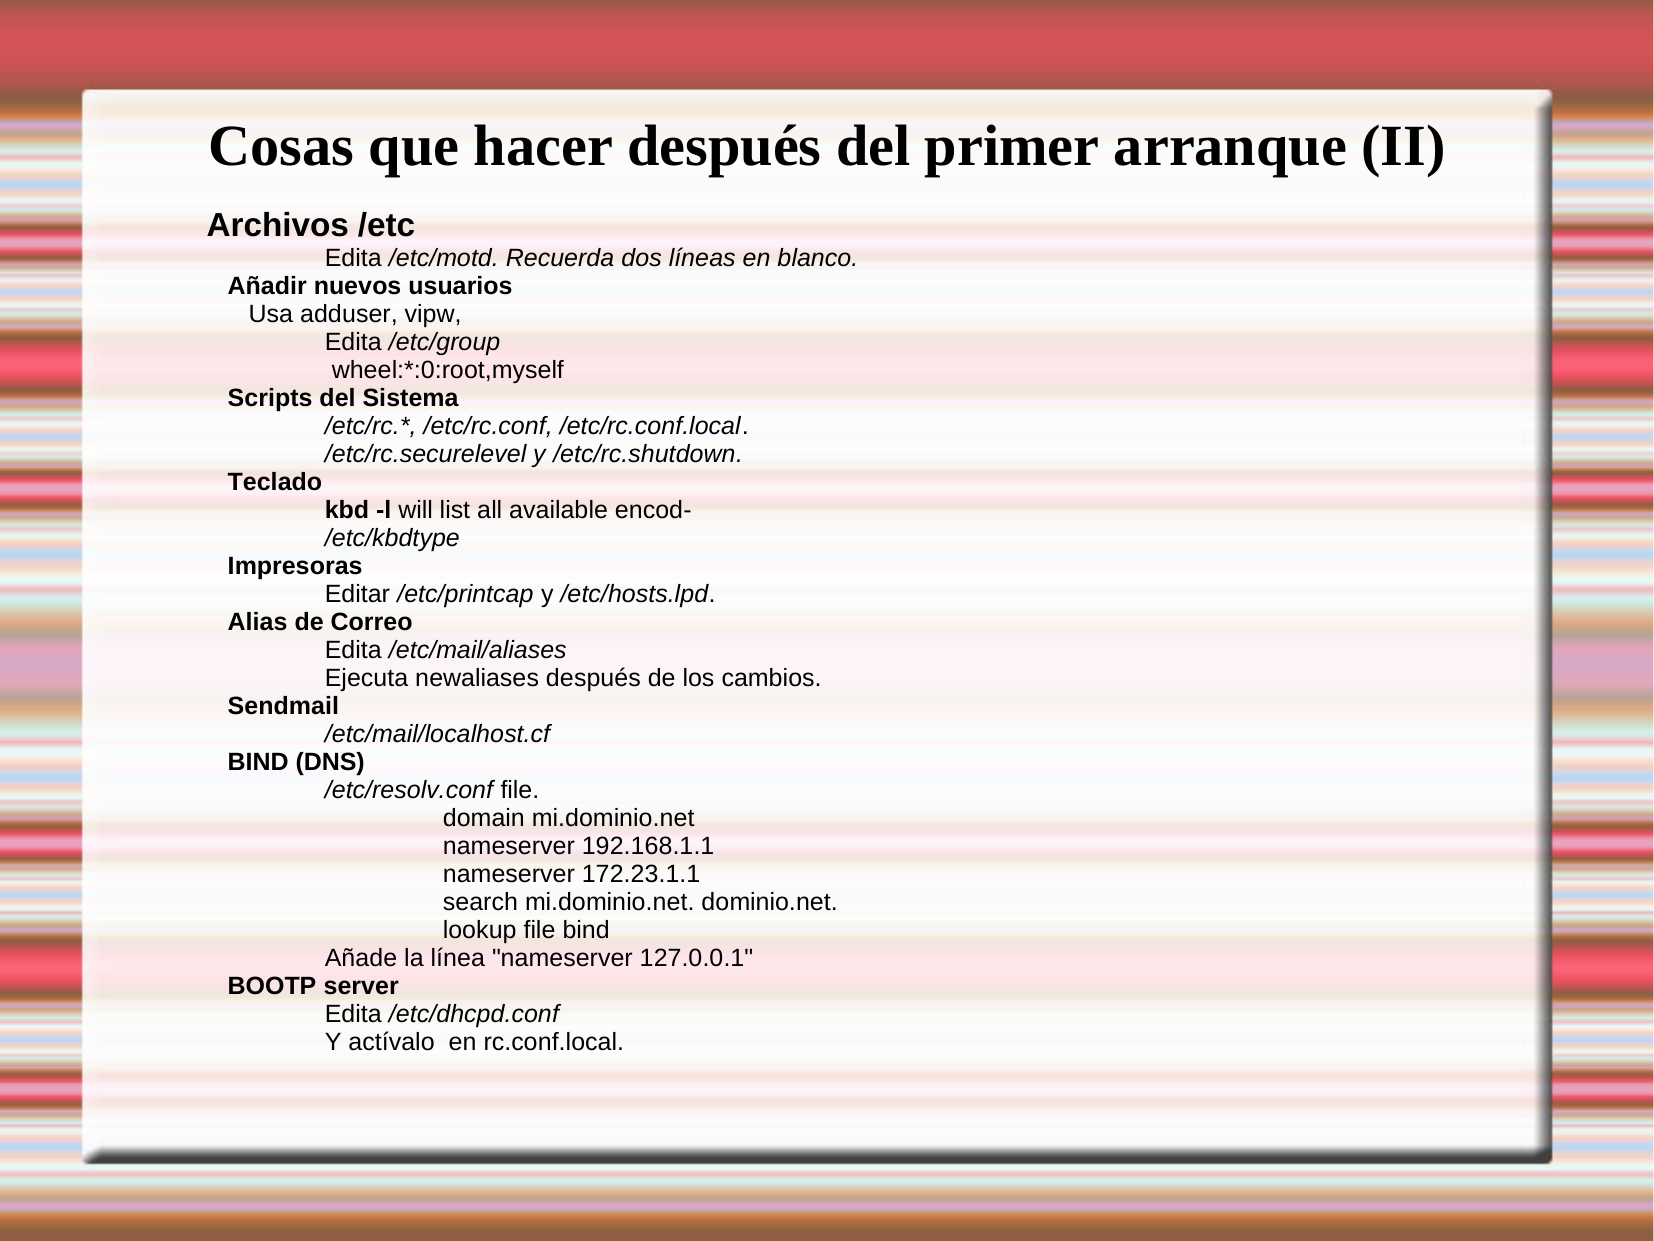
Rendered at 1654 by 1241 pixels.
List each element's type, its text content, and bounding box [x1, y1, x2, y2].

text_box Archivos /etc Edita /etc/motd. Recuerda dos líneas en blanco. Añadir nuevos usuarios Usa adduser, vipw, Edita /etc/group wheel:*:0:root,myself Scripts del Sistema /etc/rc.*, /etc/rc.conf, /etc/rc.conf.local. /etc/rc.securelevel y /etc/rc.shutdown. Teclado kbd -l will list all available encod- /etc/kbdtype Impresoras Editar /etc/printcap y /etc/hosts.lpd. Alias de Correo Edita /etc/mail/aliases Ejecuta newaliases después de los cambios. Sendmail /etc/mail/localhost.cf BIND (DNS) /etc/resolv.conf file. domain mi.dominio.net nameserver 192.168.1.1 nameserver 172.23.1.1 search mi.dominio.net. dominio.net. lookup file bind Añade la línea "nameserver 127.0.0.1" BOOTP server Edita /etc/dhcpd.conf Y actívalo en rc.conf.local. [206, 206, 1506, 1137]
text_box [88, 88, 1536, 1152]
title Cosas que hacer después del primer arranque (II) [121, 102, 1534, 190]
picture [0, 0, 1654, 1241]
